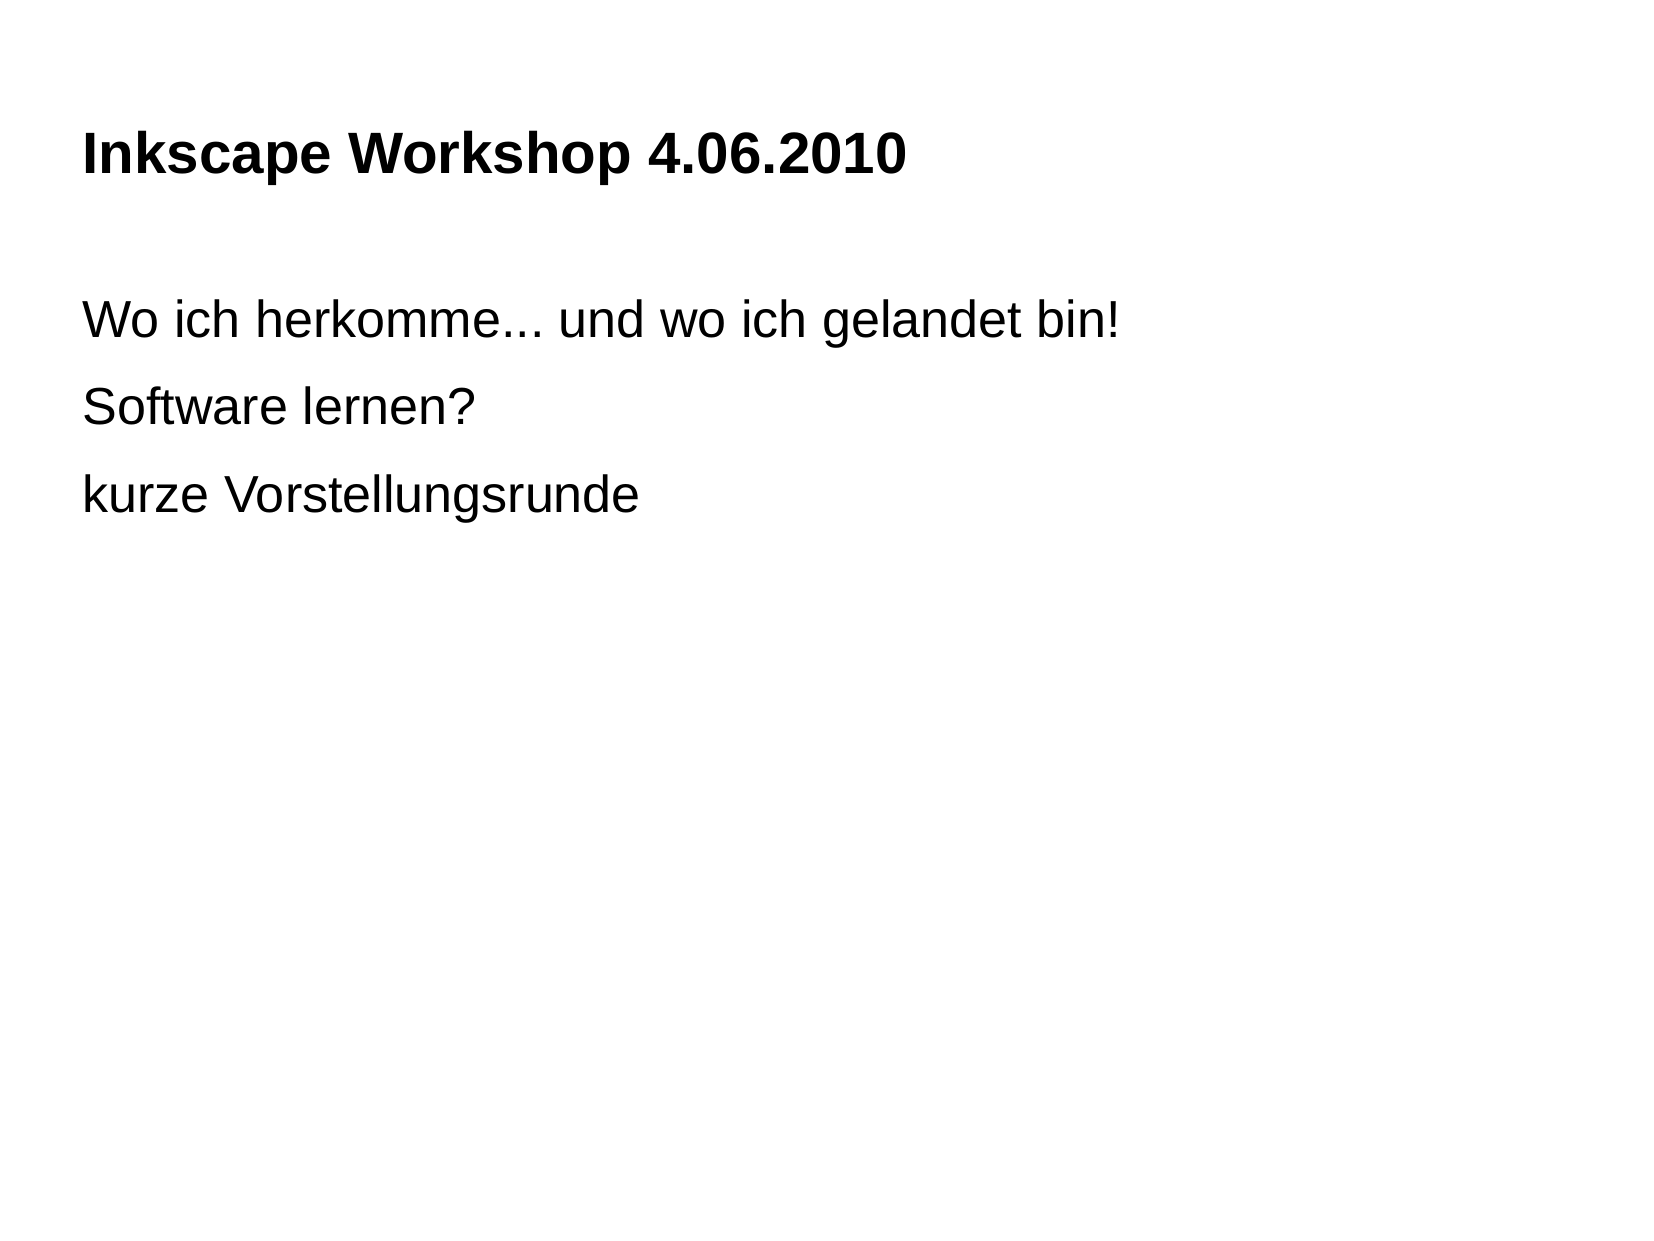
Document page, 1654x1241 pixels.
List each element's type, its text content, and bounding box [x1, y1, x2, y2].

list Wo ich herkomme... und wo ich gelandet bin! Software lernen? kurze Vorstellungsrunde [82, 290, 1571, 1094]
title Inkscape Workshop 4.06.2010 [82, 49, 1571, 257]
